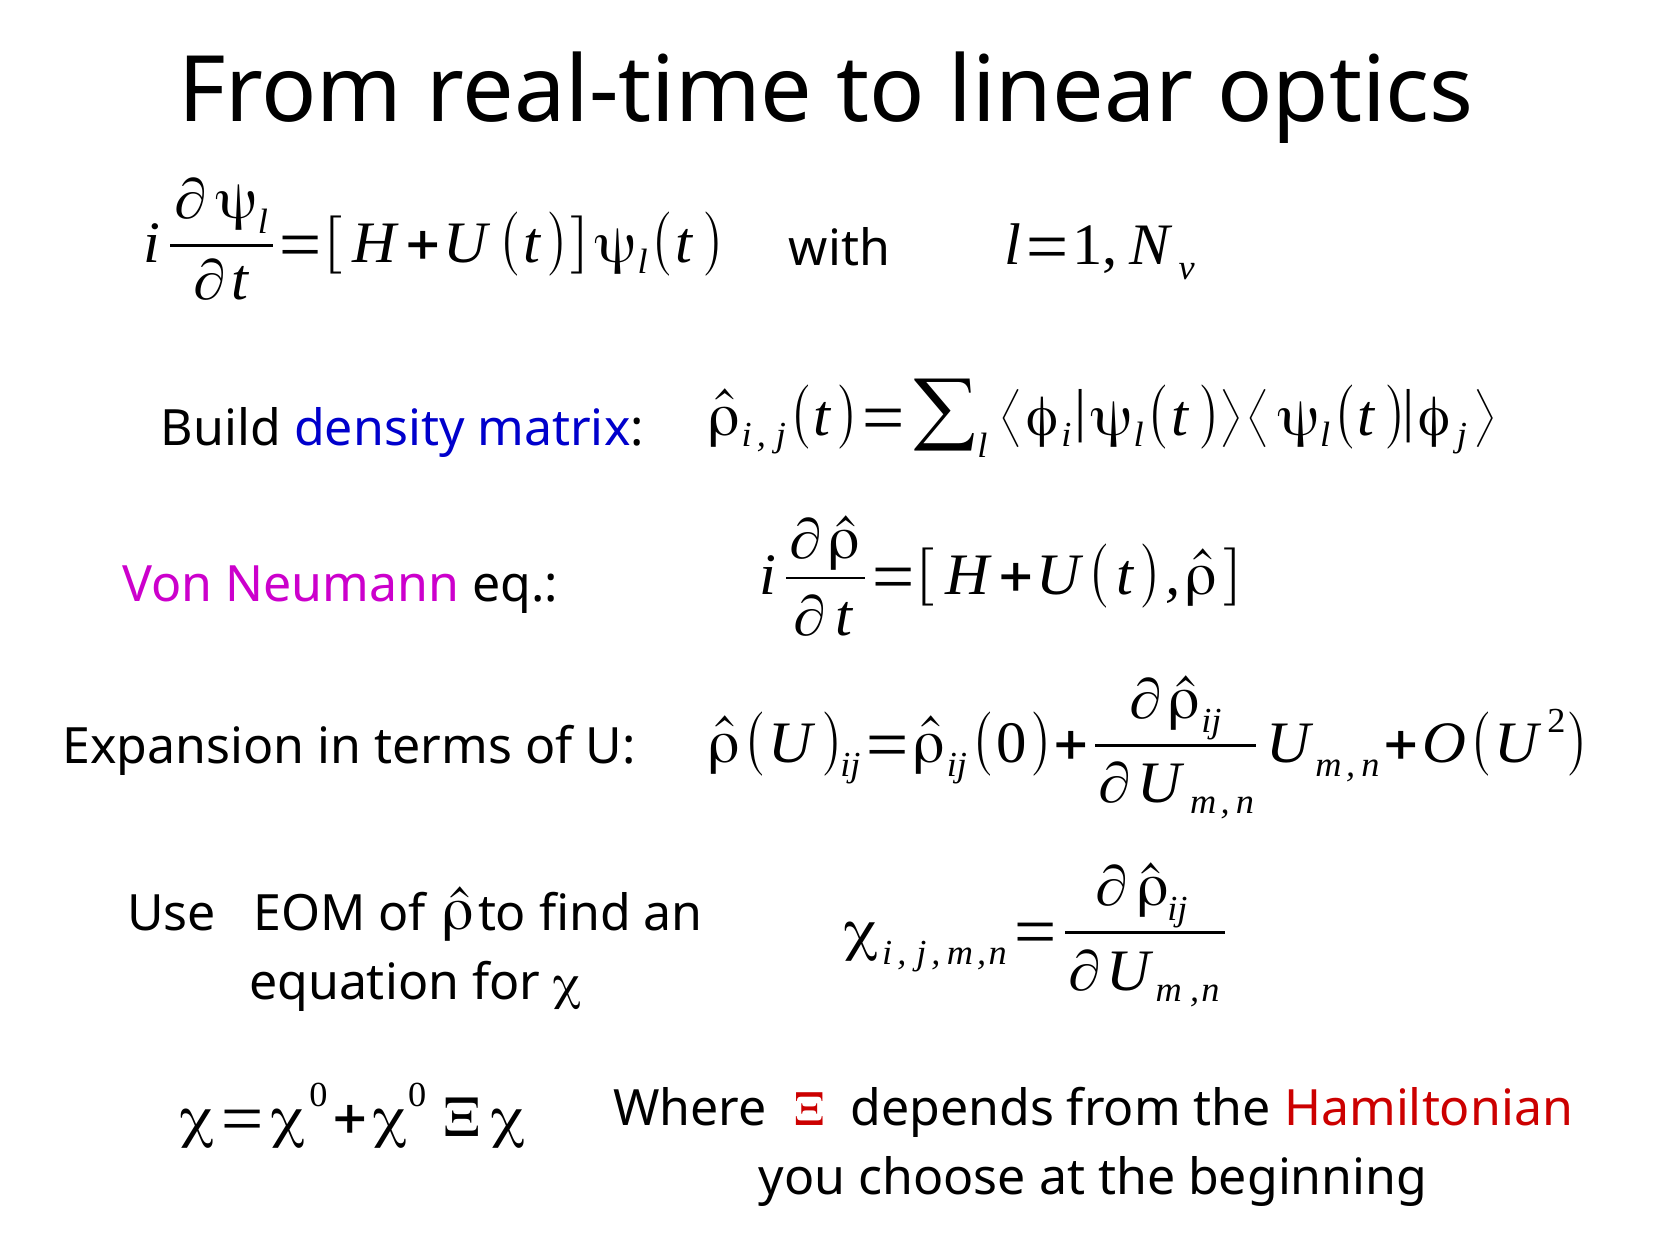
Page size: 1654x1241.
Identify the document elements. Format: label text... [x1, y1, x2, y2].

text_box Where X depends from the Hamiltonian you choose at the beginning [590, 1065, 1596, 1211]
chart [128, 174, 736, 314]
text_box Build density matrix: [124, 384, 681, 465]
chart [744, 510, 1255, 648]
chart [692, 670, 1602, 823]
chart [426, 881, 489, 945]
text_box with [689, 204, 991, 285]
text_box Von Neumann eq.: [62, 540, 619, 621]
chart [165, 1073, 542, 1149]
chart [829, 857, 1241, 1011]
text_box Expansion in terms of U: [26, 702, 672, 793]
chart [692, 372, 1511, 466]
chart [989, 213, 1210, 288]
text_box Use EOM of to find an equation for c [62, 870, 768, 1017]
title From real-time to linear optics [82, 0, 1571, 203]
